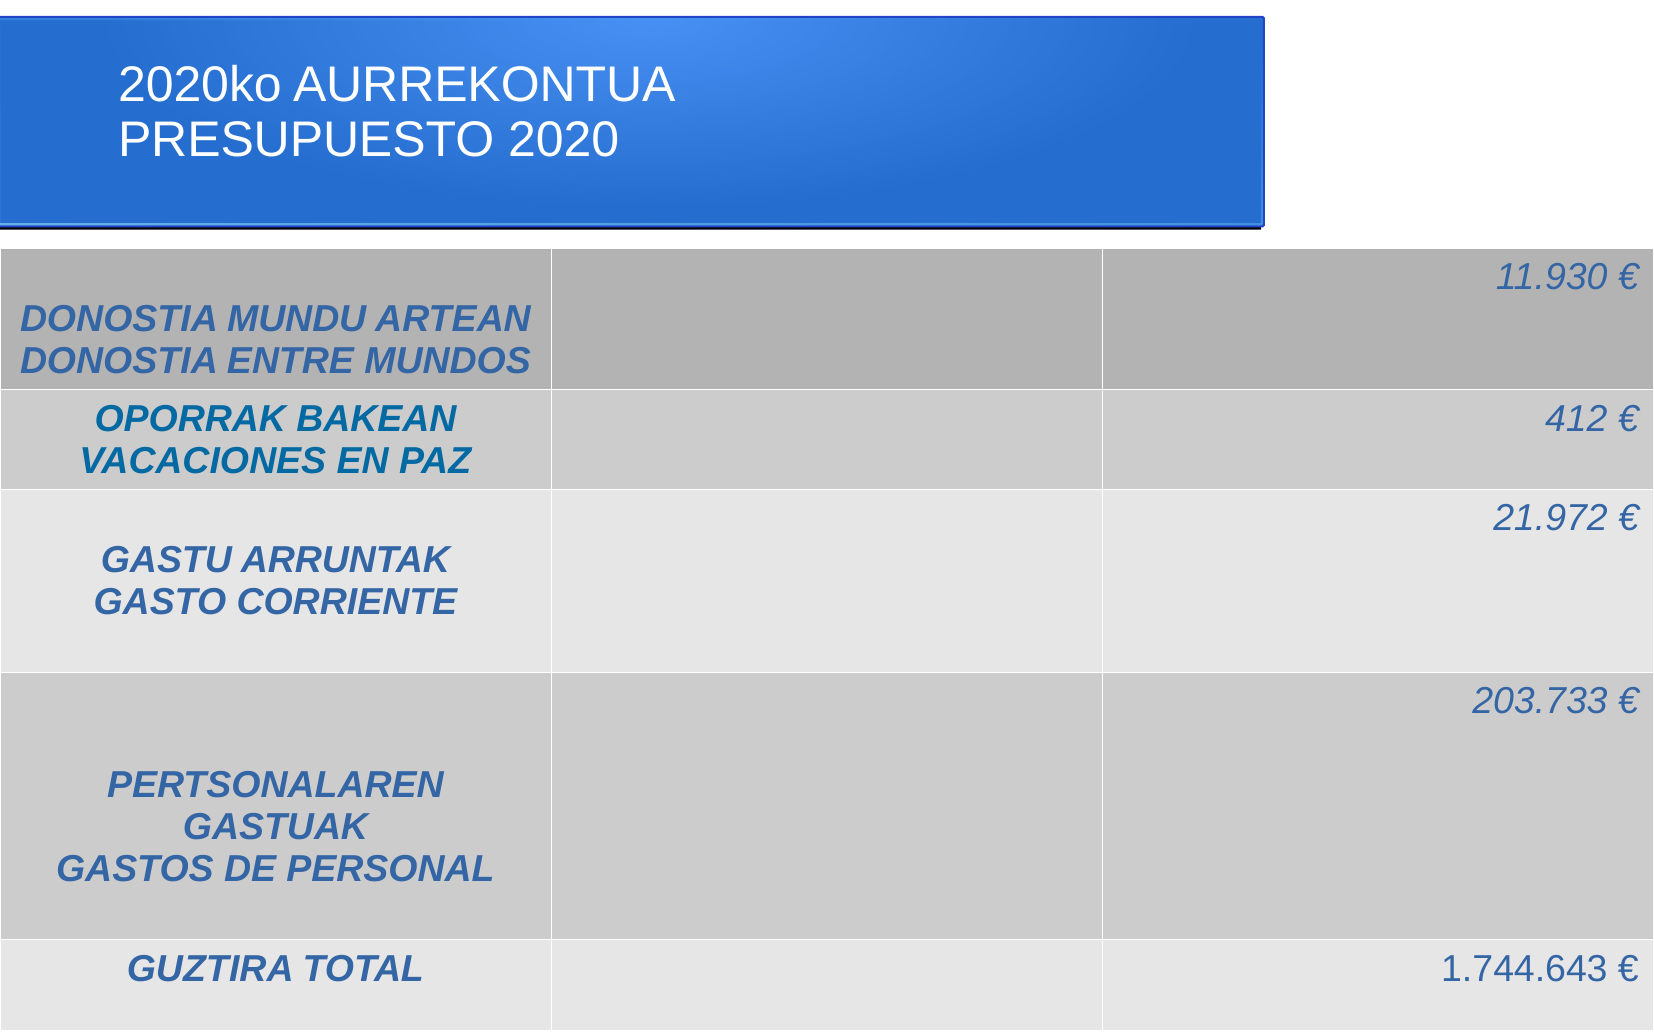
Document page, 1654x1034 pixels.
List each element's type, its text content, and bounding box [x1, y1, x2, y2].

table_cell 1.744.643 € [1103, 940, 1653, 1030]
table_cell OPORRAK BAKEAN VACACIONES EN PAZ [1, 390, 551, 489]
table_cell 21.972 € [1103, 490, 1653, 672]
table_cell [552, 940, 1102, 1030]
table_cell GUZTIRA TOTAL [1, 940, 551, 1030]
table_cell PERTSONALAREN GASTUAK GASTOS DE PERSONAL [1, 673, 551, 939]
title 2020ko AURREKONTUA PRESUPUESTO 2020 [118, 39, 1235, 184]
table_header 11.930 € [1103, 249, 1653, 389]
table_cell [552, 390, 1102, 489]
table_cell [552, 673, 1102, 939]
table_cell 203.733 € [1103, 673, 1653, 939]
table_cell [552, 490, 1102, 672]
table_cell GASTU ARRUNTAK GASTO CORRIENTE [1, 490, 551, 672]
table_header [552, 249, 1102, 389]
table_cell 412 € [1103, 390, 1653, 489]
table_header DONOSTIA MUNDU ARTEAN DONOSTIA ENTRE MUNDOS [1, 249, 551, 389]
